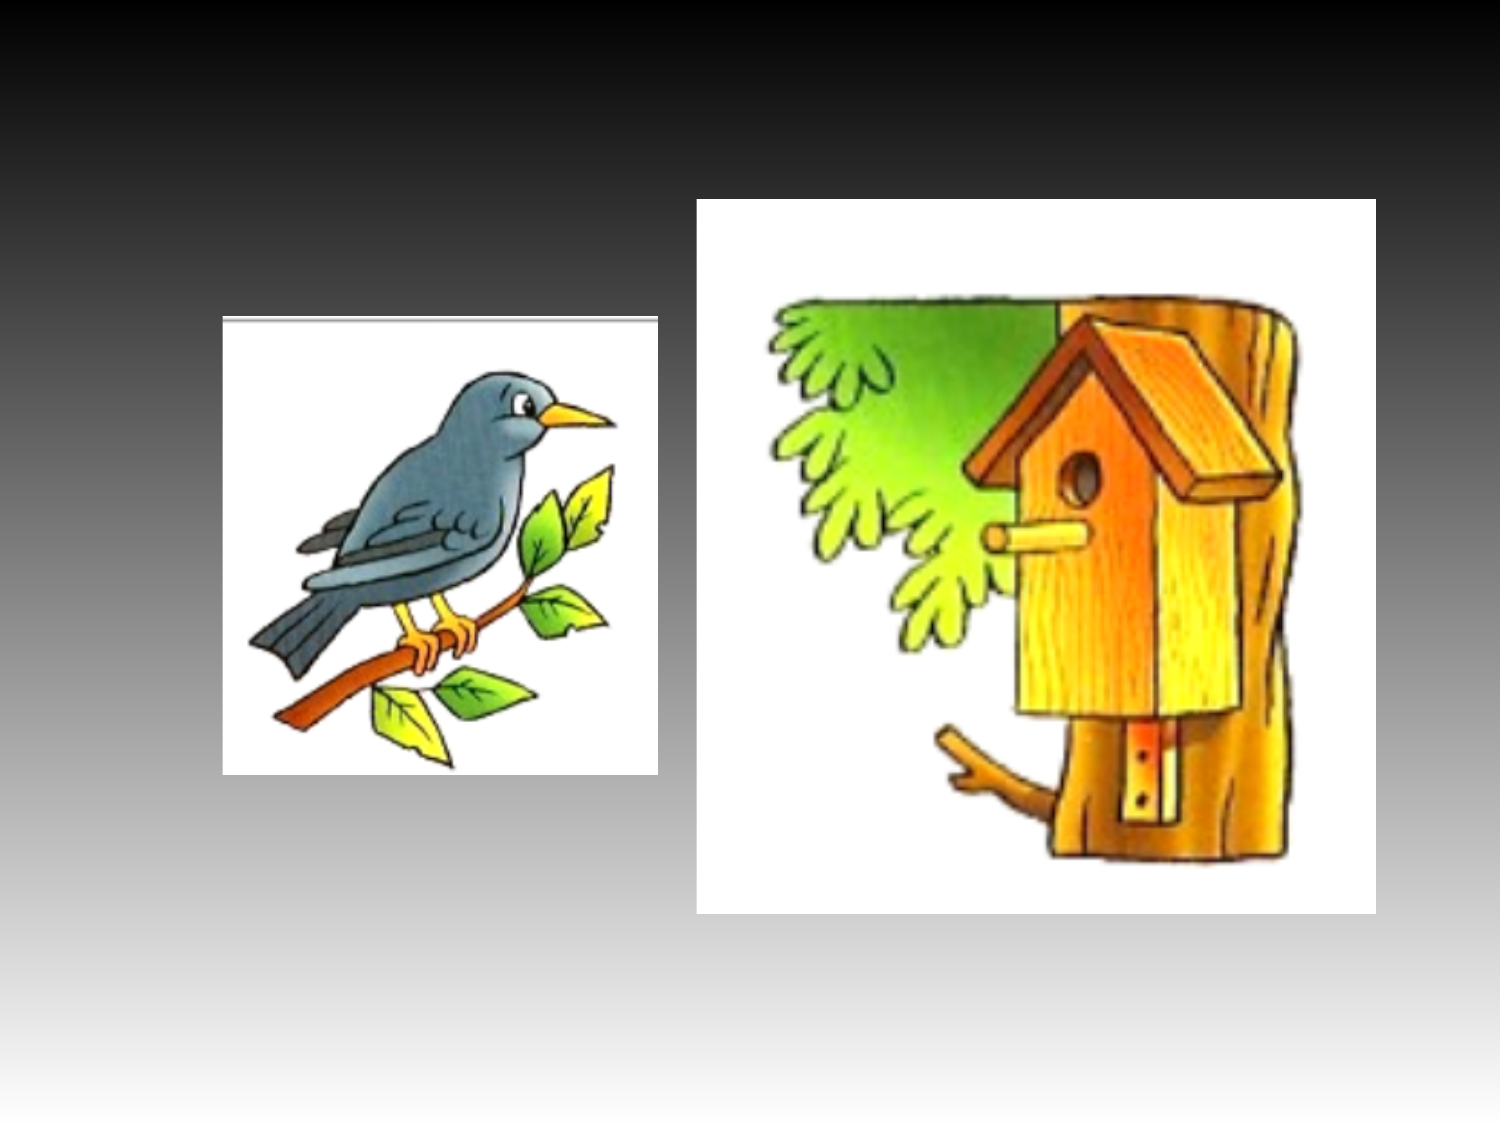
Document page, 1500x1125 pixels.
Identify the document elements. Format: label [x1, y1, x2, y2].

picture [696, 199, 1376, 914]
picture [222, 316, 658, 775]
